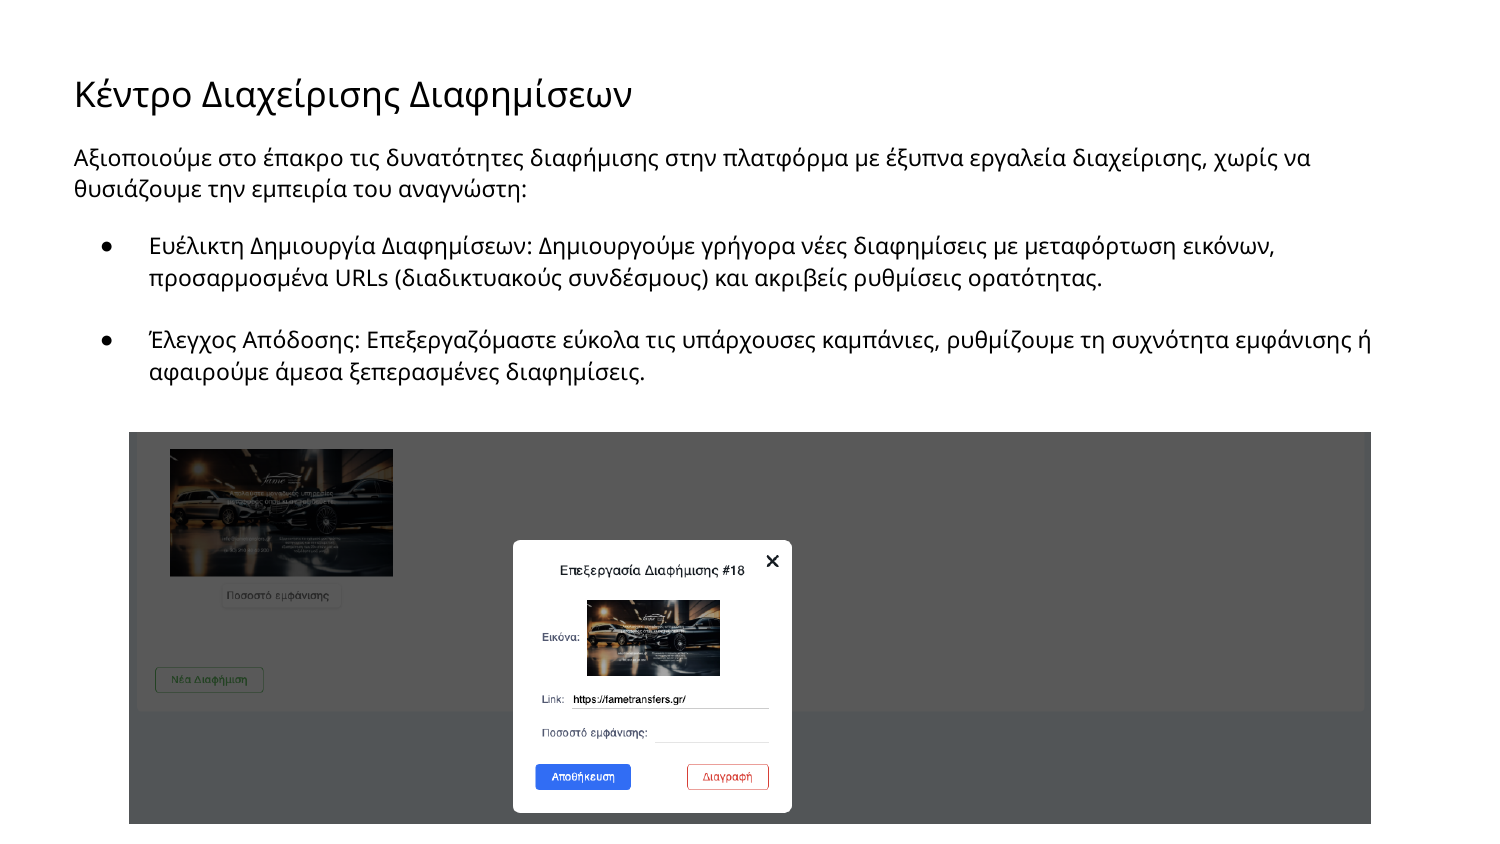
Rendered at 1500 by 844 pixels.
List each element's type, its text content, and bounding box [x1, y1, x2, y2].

text_box Κέντρο Διαχείρισης Διαφημίσεων Αξιοποιούμε στο έπακρο τις δυνατότητες διαφήμισης στην πλατφόρμα με έξυπνα εργαλεία διαχείρισης, χωρίς να θυσιάζουμε την εμπειρία του αναγνώστη: Ευέλικτη Δημιουργία Διαφημίσεων: Δημιουργούμε γρήγορα νέες διαφημίσεις με μεταφόρτωση εικόνων, προσαρμοσμένα URLs (διαδικτυακούς συνδέσμους) και ακριβείς ρυθμίσεις ορατότητας. Έλεγχος Απόδοσης: Επεξεργαζόμαστε εύκολα τις υπάρχουσες καμπάνιες, ρυθμίζουμε τη συχνότητα εμφάνισης ή αφαιρούμε άμεσα ξεπερασμένες διαφημίσεις. [58, 50, 1429, 432]
picture [129, 432, 1371, 824]
